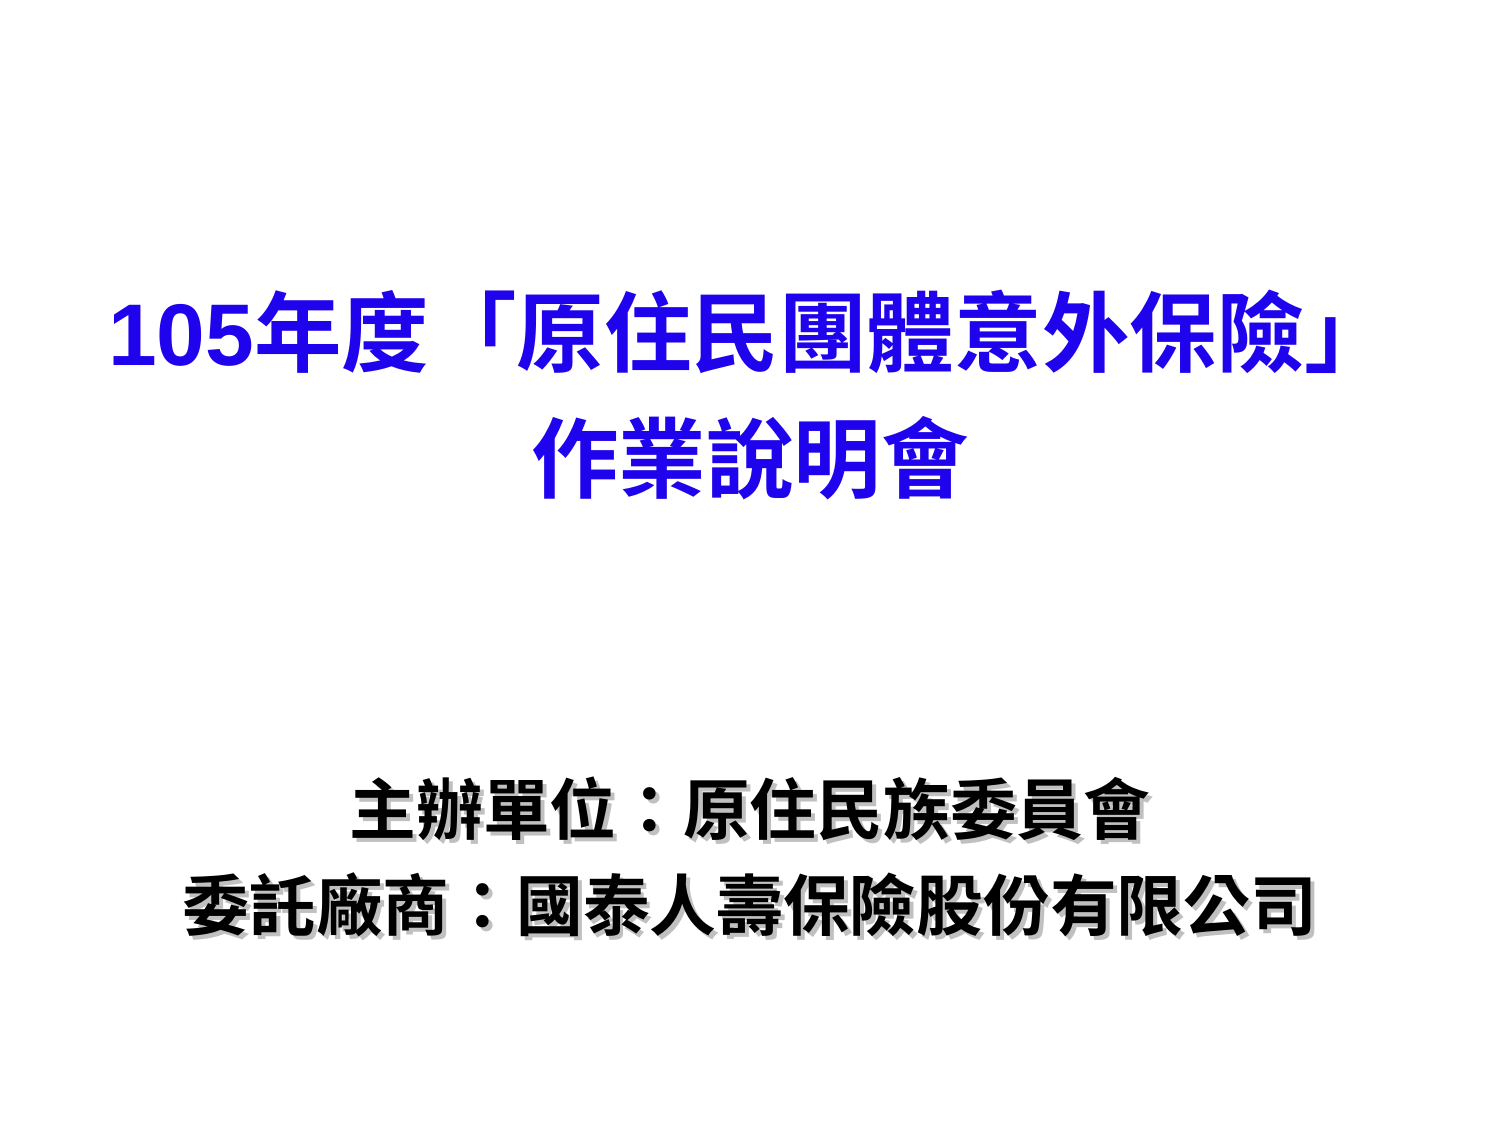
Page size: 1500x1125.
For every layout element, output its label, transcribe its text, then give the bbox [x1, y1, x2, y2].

list 105年度「原住民團體意外保險」 作業說明會 主辦單位：原住民族委員會 委託廠商：國泰人壽保險股份有限公司 [75, 262, 1426, 1005]
